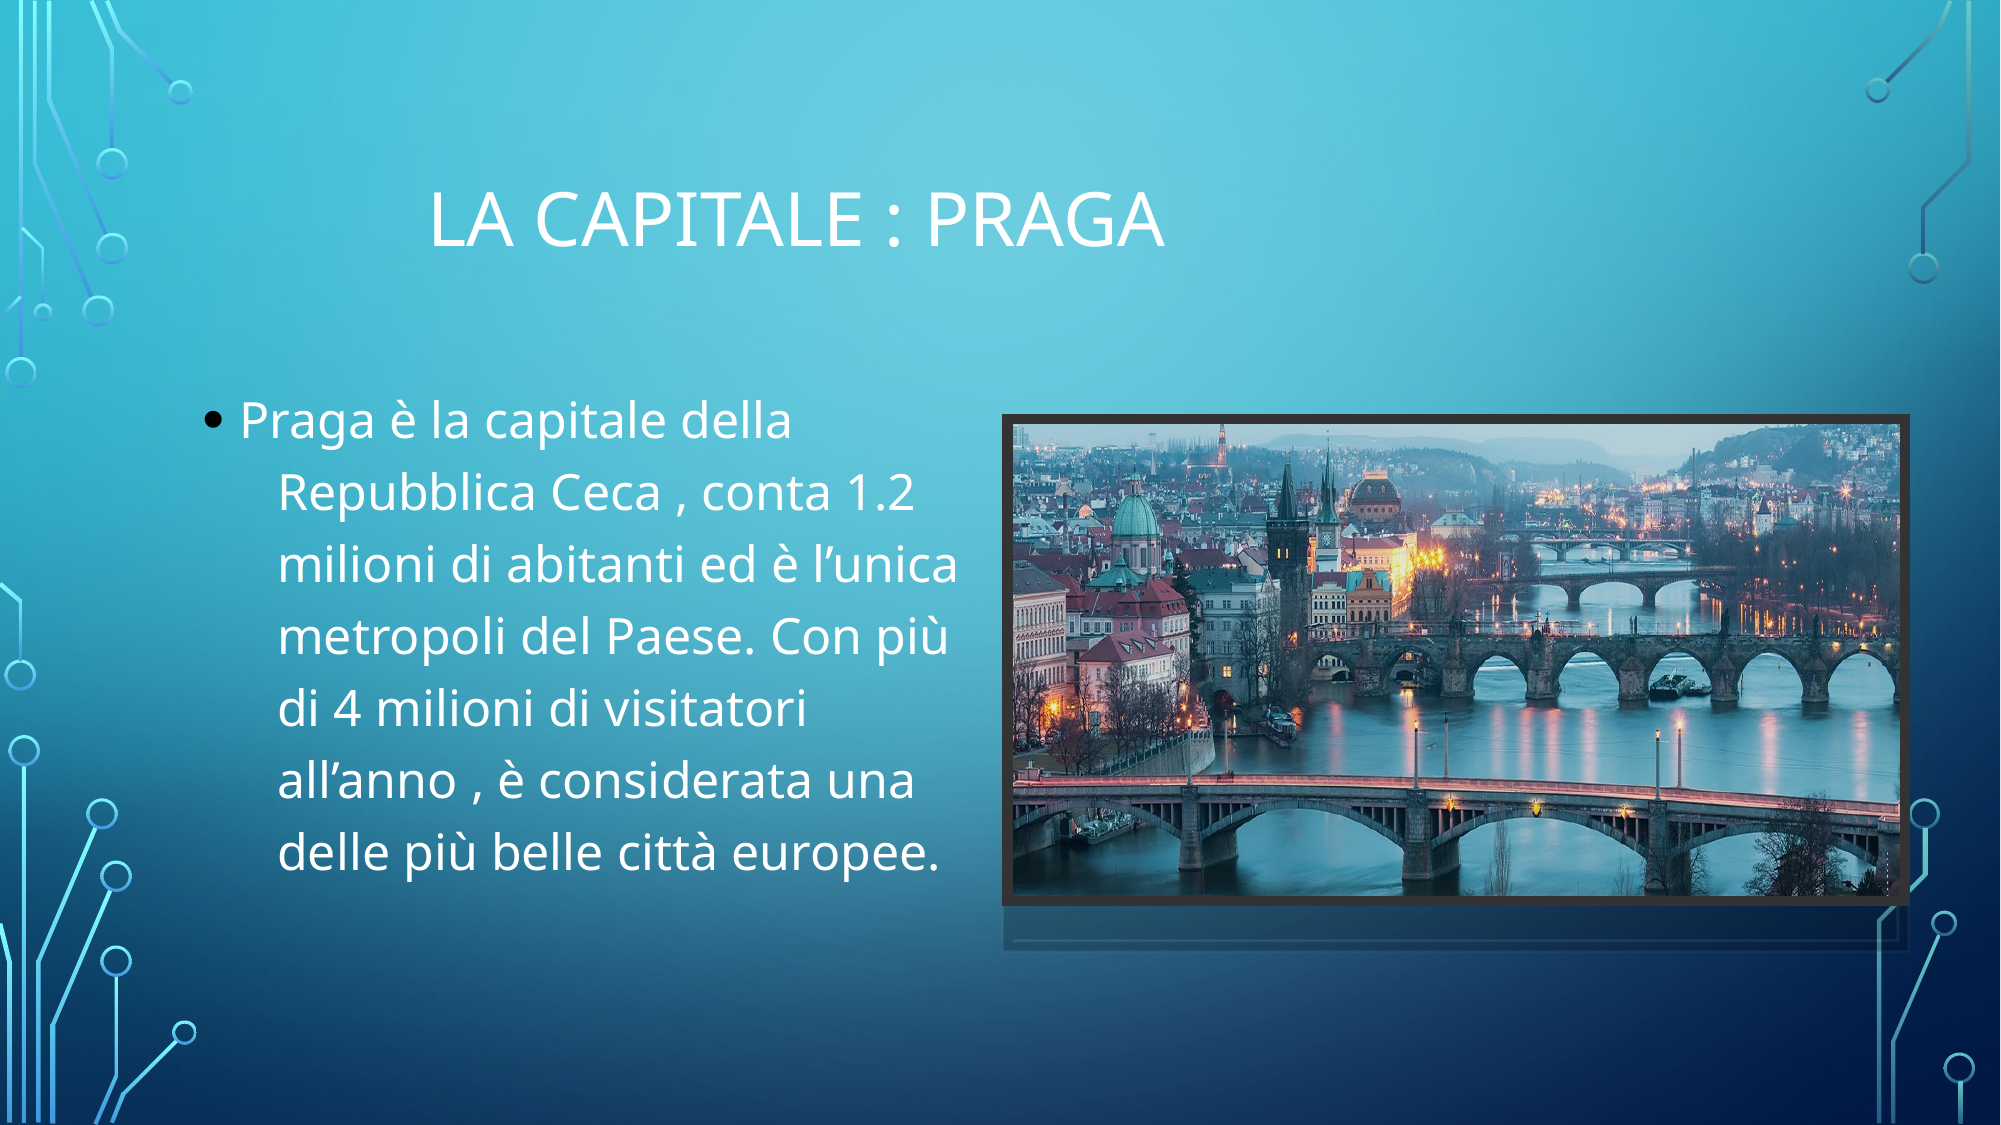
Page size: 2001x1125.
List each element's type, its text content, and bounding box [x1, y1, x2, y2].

title LA CAPITALE : PRAGA [187, 101, 1813, 344]
picture [1012, 423, 1900, 896]
list Praga è la capitale della Repubblica Ceca , conta 1.2 milioni di abitanti ed è l’unica metropoli del Paese. Con più di 4 milioni di visitatori all’anno , è considerata una delle più belle città europee. [187, 369, 988, 951]
